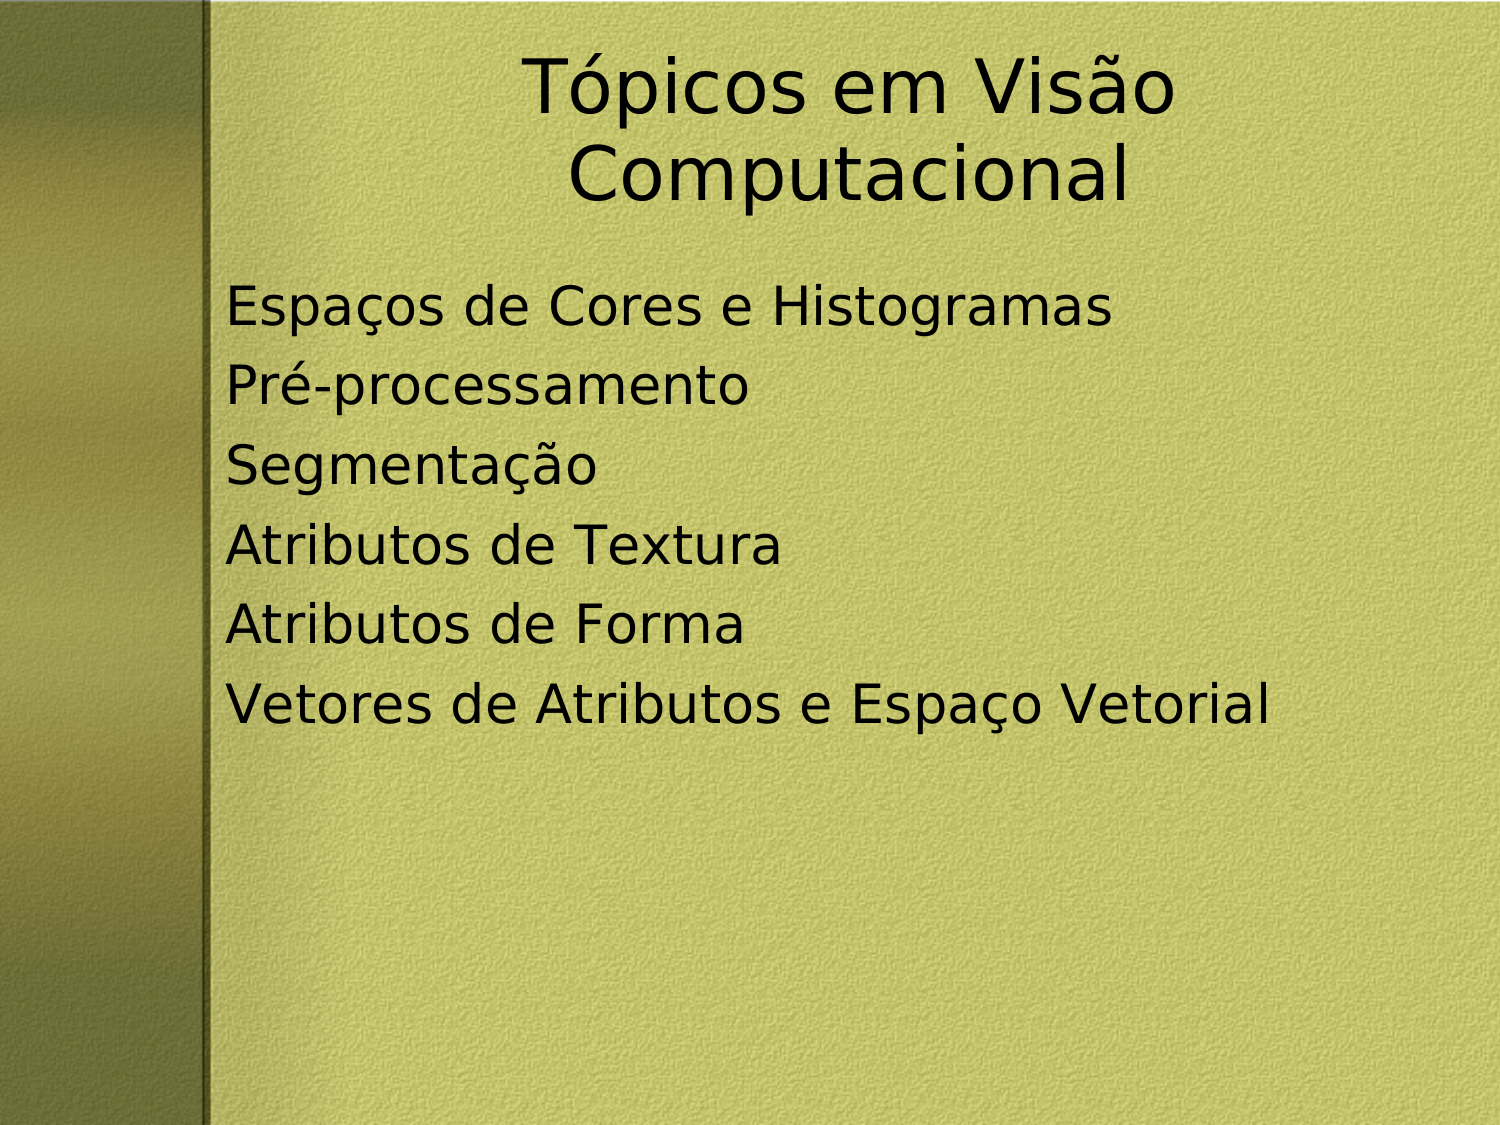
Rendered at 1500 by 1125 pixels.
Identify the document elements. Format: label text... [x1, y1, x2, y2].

picture [0, 0, 1500, 1125]
title Tópicos em Visão Computacional [237, 20, 1463, 242]
list Espaços de Cores e Histogramas Pré-processamento Segmentação Atributos de Textura Atributos de Forma Vetores de Atributos e Espaço Vetorial [225, 275, 1463, 1001]
